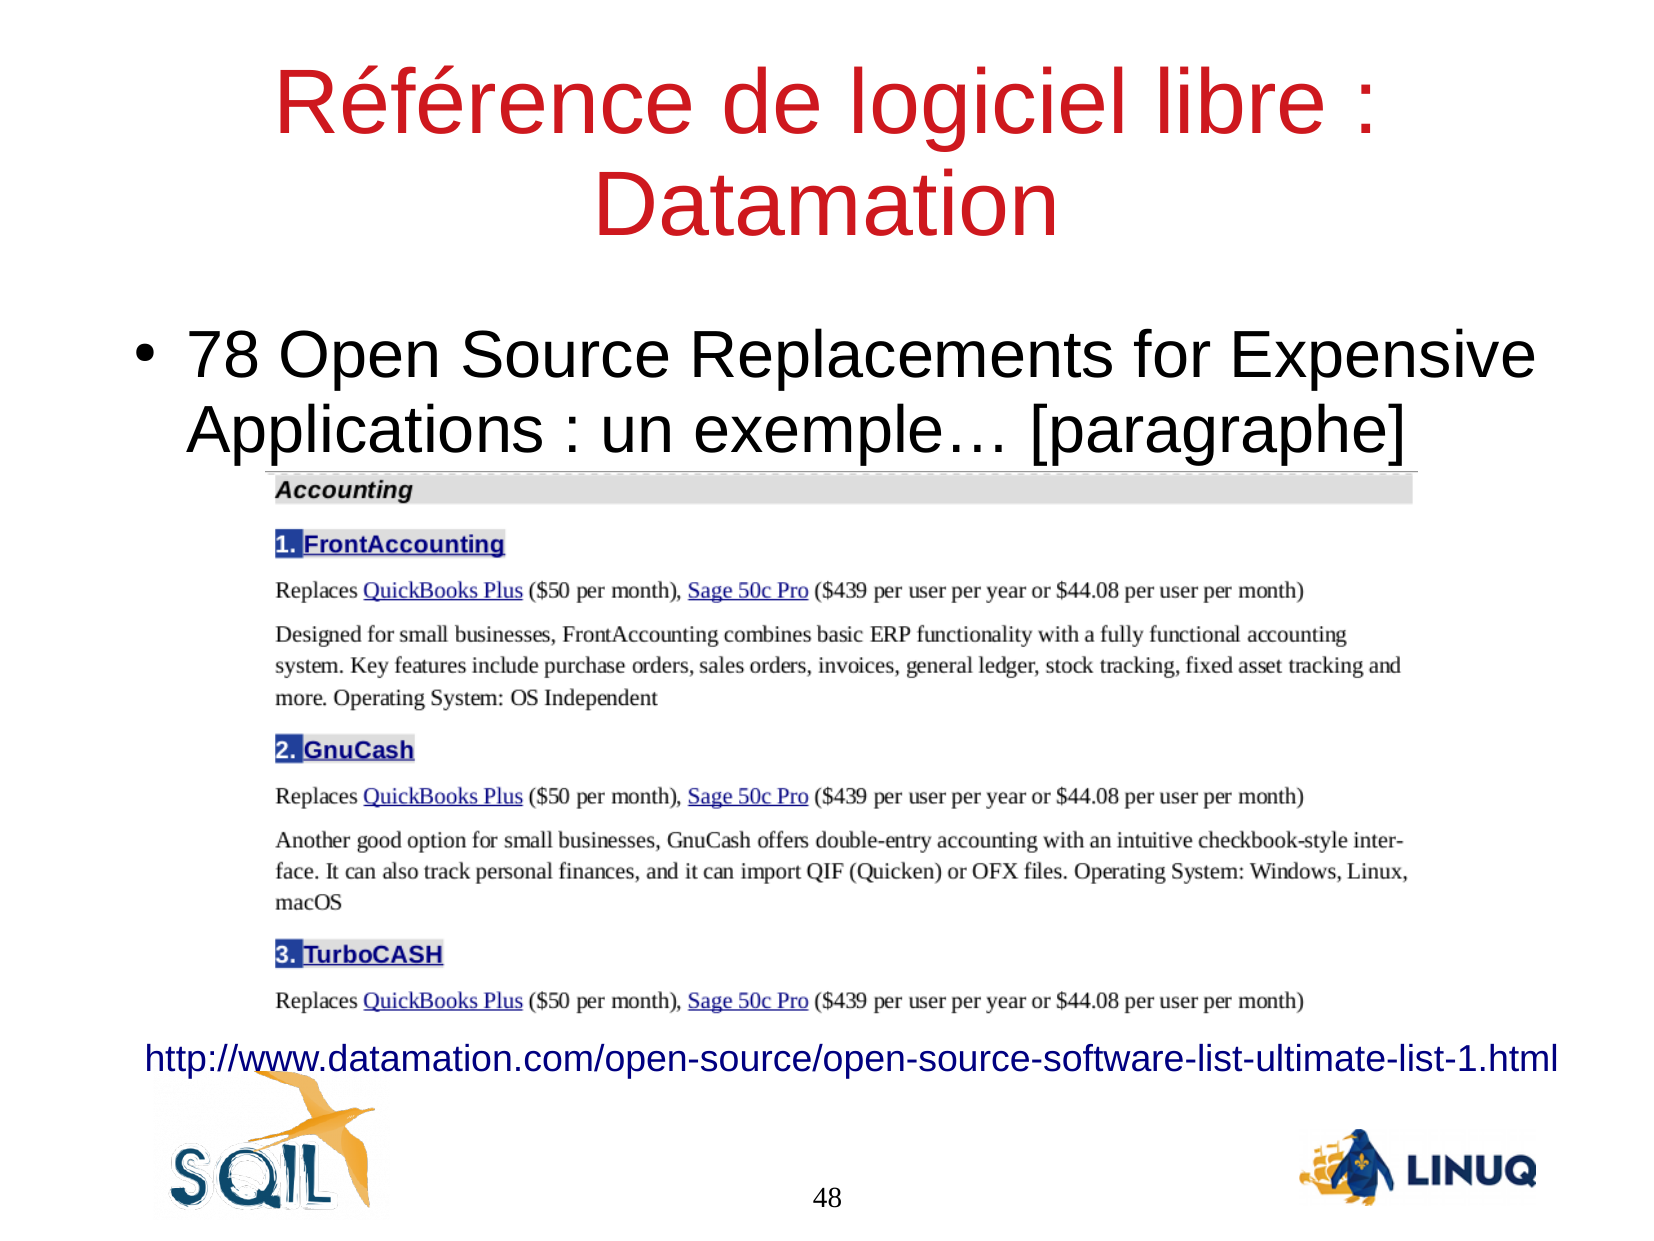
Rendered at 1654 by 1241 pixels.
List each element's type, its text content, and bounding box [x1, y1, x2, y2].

text_box 78 Open Source Replacements for Expensive Applications : un exemple… [paragraphe] [115, 317, 1574, 888]
picture [153, 1087, 390, 1220]
picture [265, 471, 1418, 1025]
text_box http://www.datamation.com/open-source/open-source-software-list-ultimate-list-1.html [59, 1030, 1585, 1087]
picture [1299, 1129, 1536, 1206]
title Référence de logiciel libre : Datamation [82, 49, 1571, 257]
